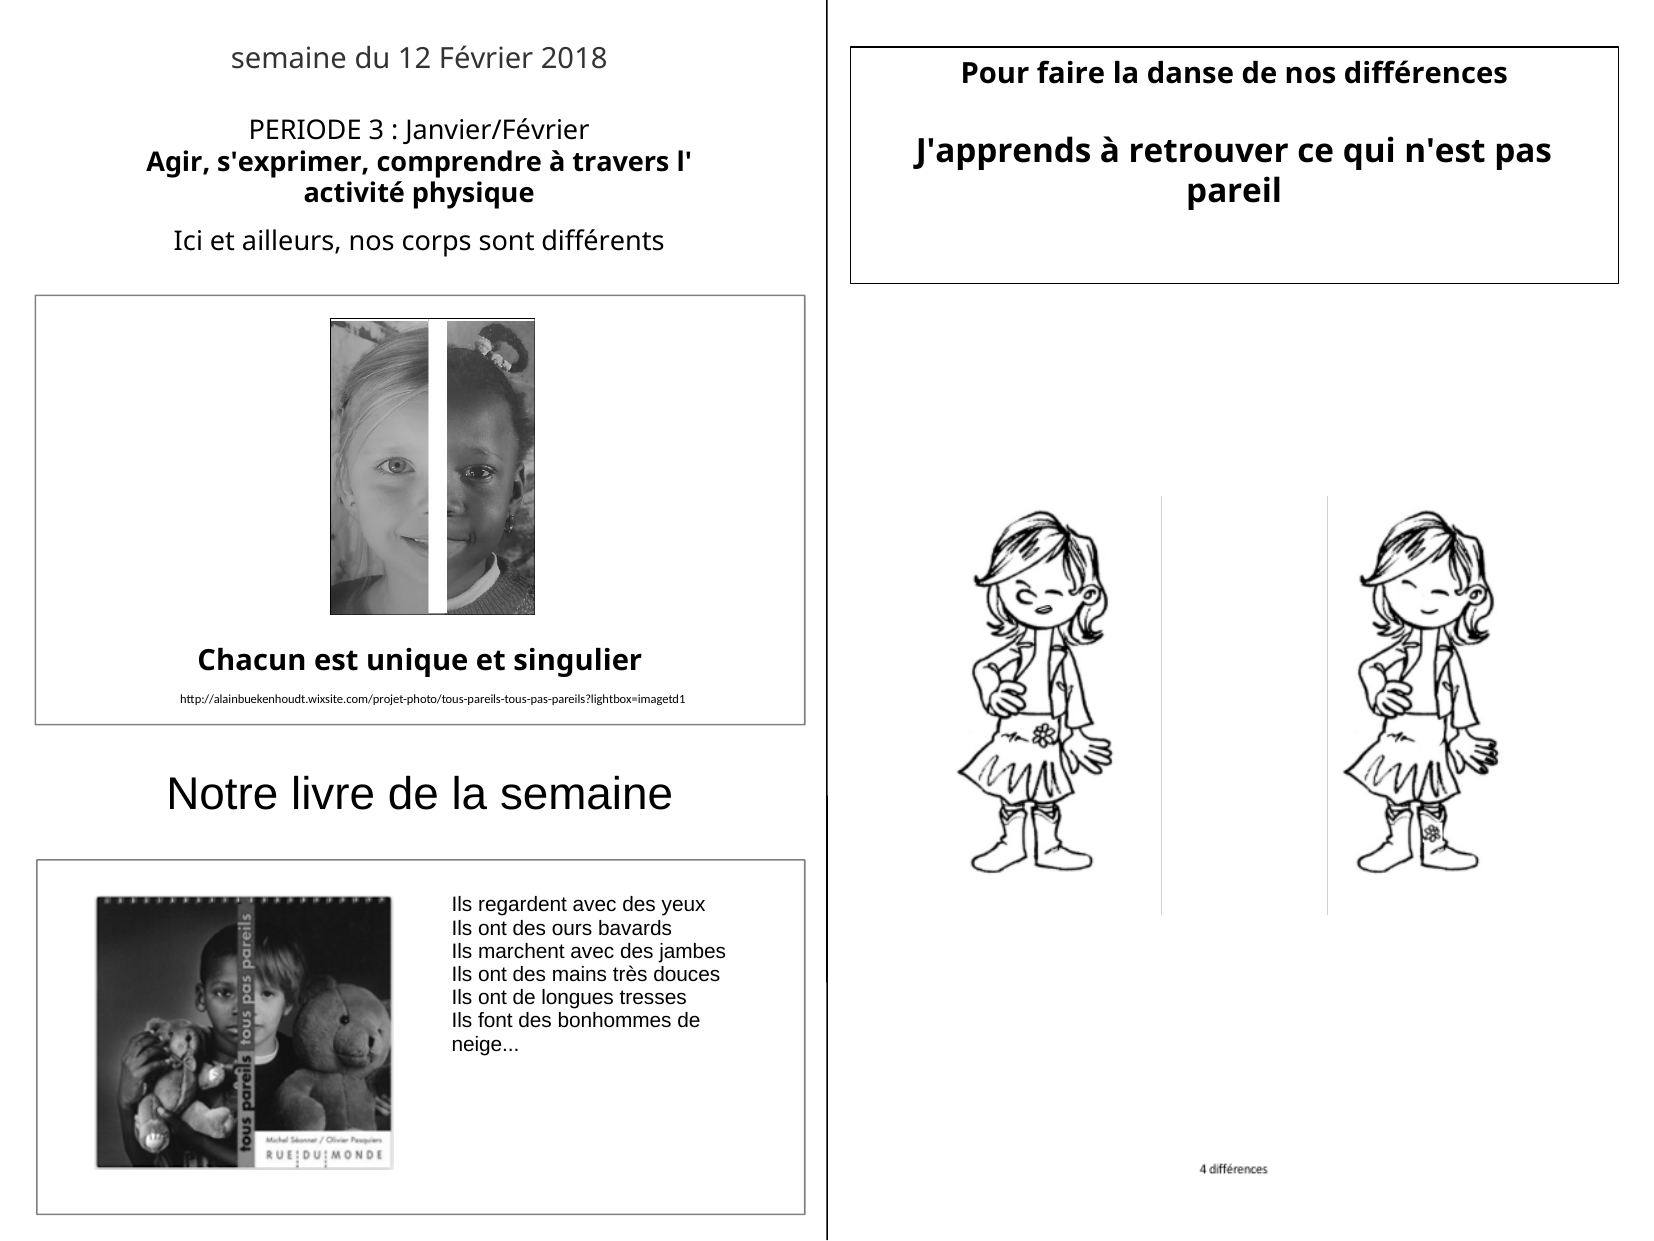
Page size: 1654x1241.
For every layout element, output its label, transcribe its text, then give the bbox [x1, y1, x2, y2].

text_box PERIODE 3 : Janvier/Février Agir, s'exprimer, comprendre à travers l' activité physique [82, 106, 756, 218]
text_box semaine du 12 Février 2018 [59, 35, 780, 119]
text_box http://alainbuekenhoudt.wixsite.com/projet-photo/tous-pareils-tous-pas-pareils?lightbox=imagetd1 [165, 685, 745, 714]
text_box Ici et ailleurs, nos corps sont différents [129, 215, 709, 295]
text_box Chacun est unique et singulier [35, 625, 805, 725]
picture [942, 496, 1548, 915]
text_box Ils regardent avec des yeux Ils ont des ours bavards Ils marchent avec des jambes Ils ont des mains très douces Ils ont de longues tresses Ils font des bonhommes de neige... [436, 885, 756, 1110]
picture [1192, 1157, 1276, 1186]
text_box Notre livre de la semaine [35, 757, 805, 922]
picture [94, 895, 394, 1170]
picture [330, 318, 535, 615]
text_box Pour faire la danse de nos différences J'apprends à retrouver ce qui n'est pas pareil [850, 47, 1619, 284]
text_box [35, 295, 805, 625]
